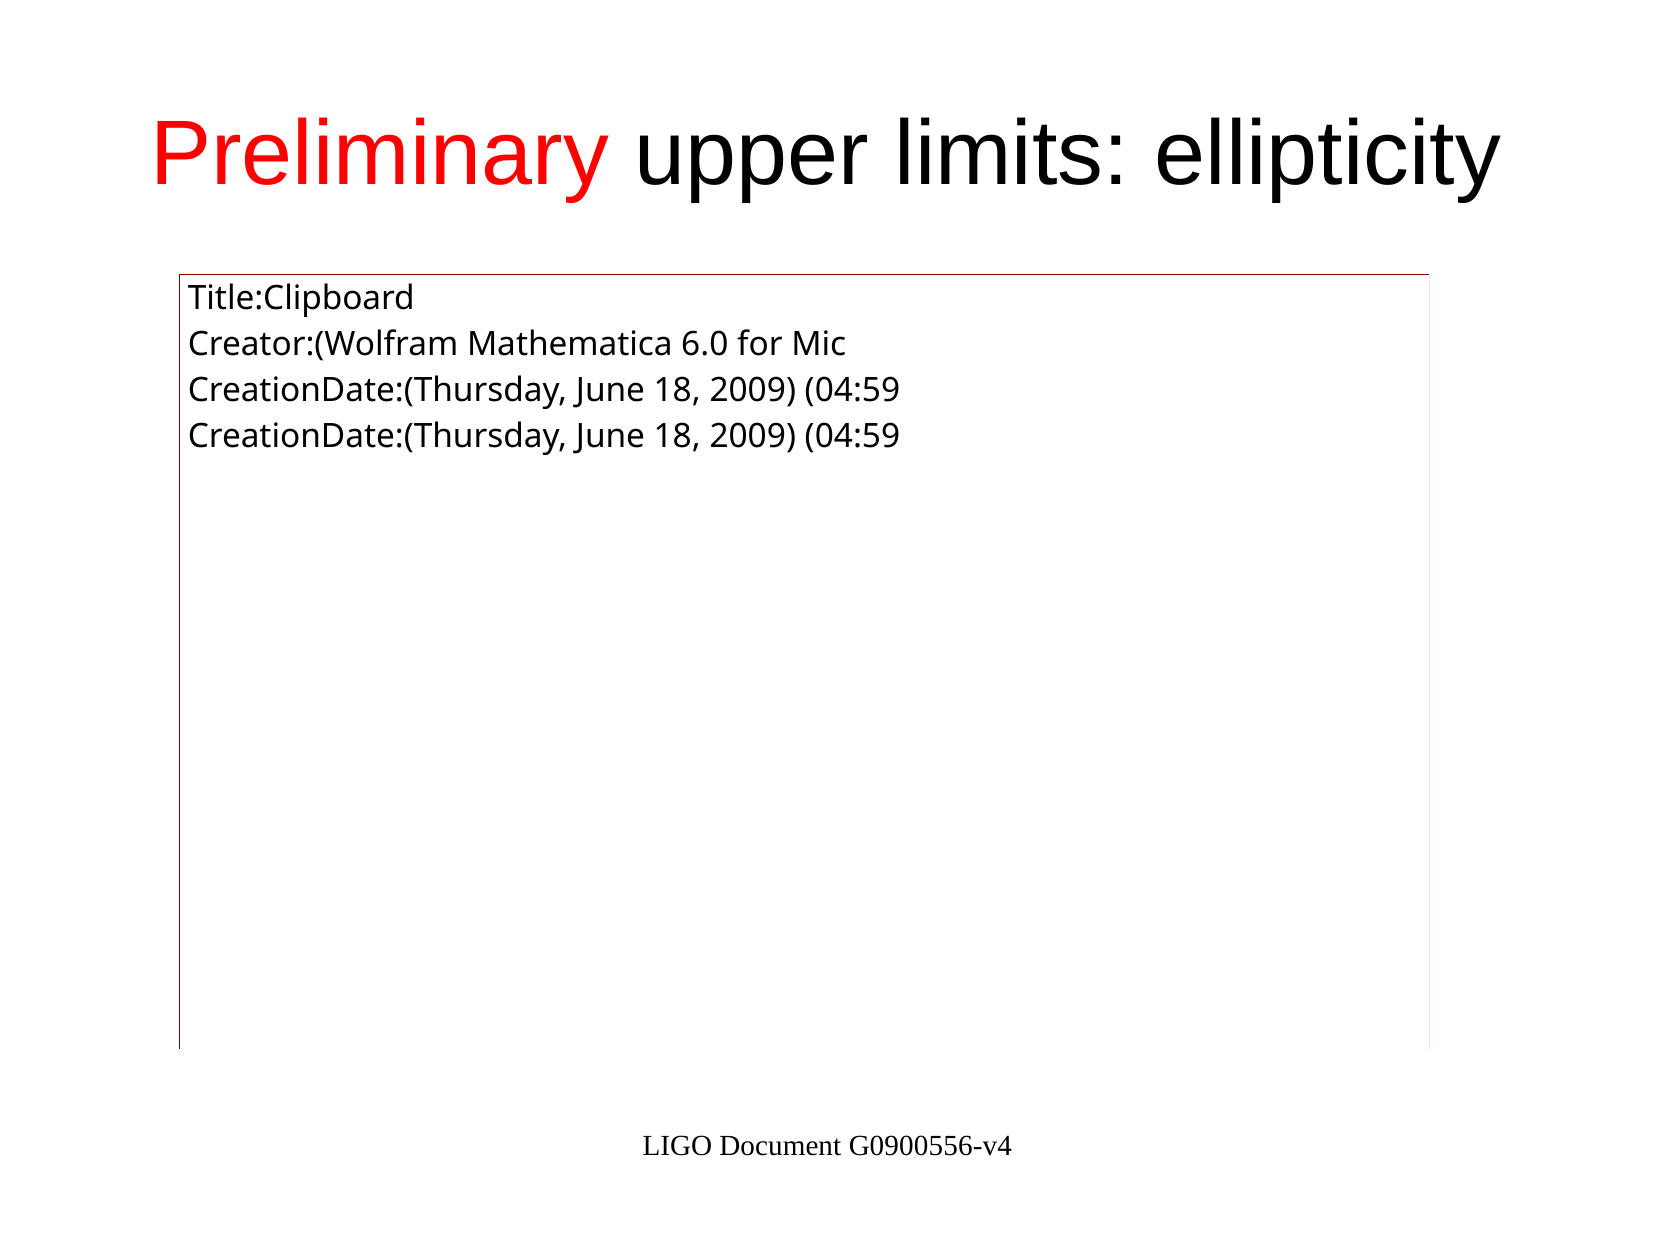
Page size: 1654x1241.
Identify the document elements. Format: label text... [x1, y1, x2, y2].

title Preliminary upper limits: ellipticity [82, 56, 1571, 250]
picture [177, 271, 1430, 1049]
